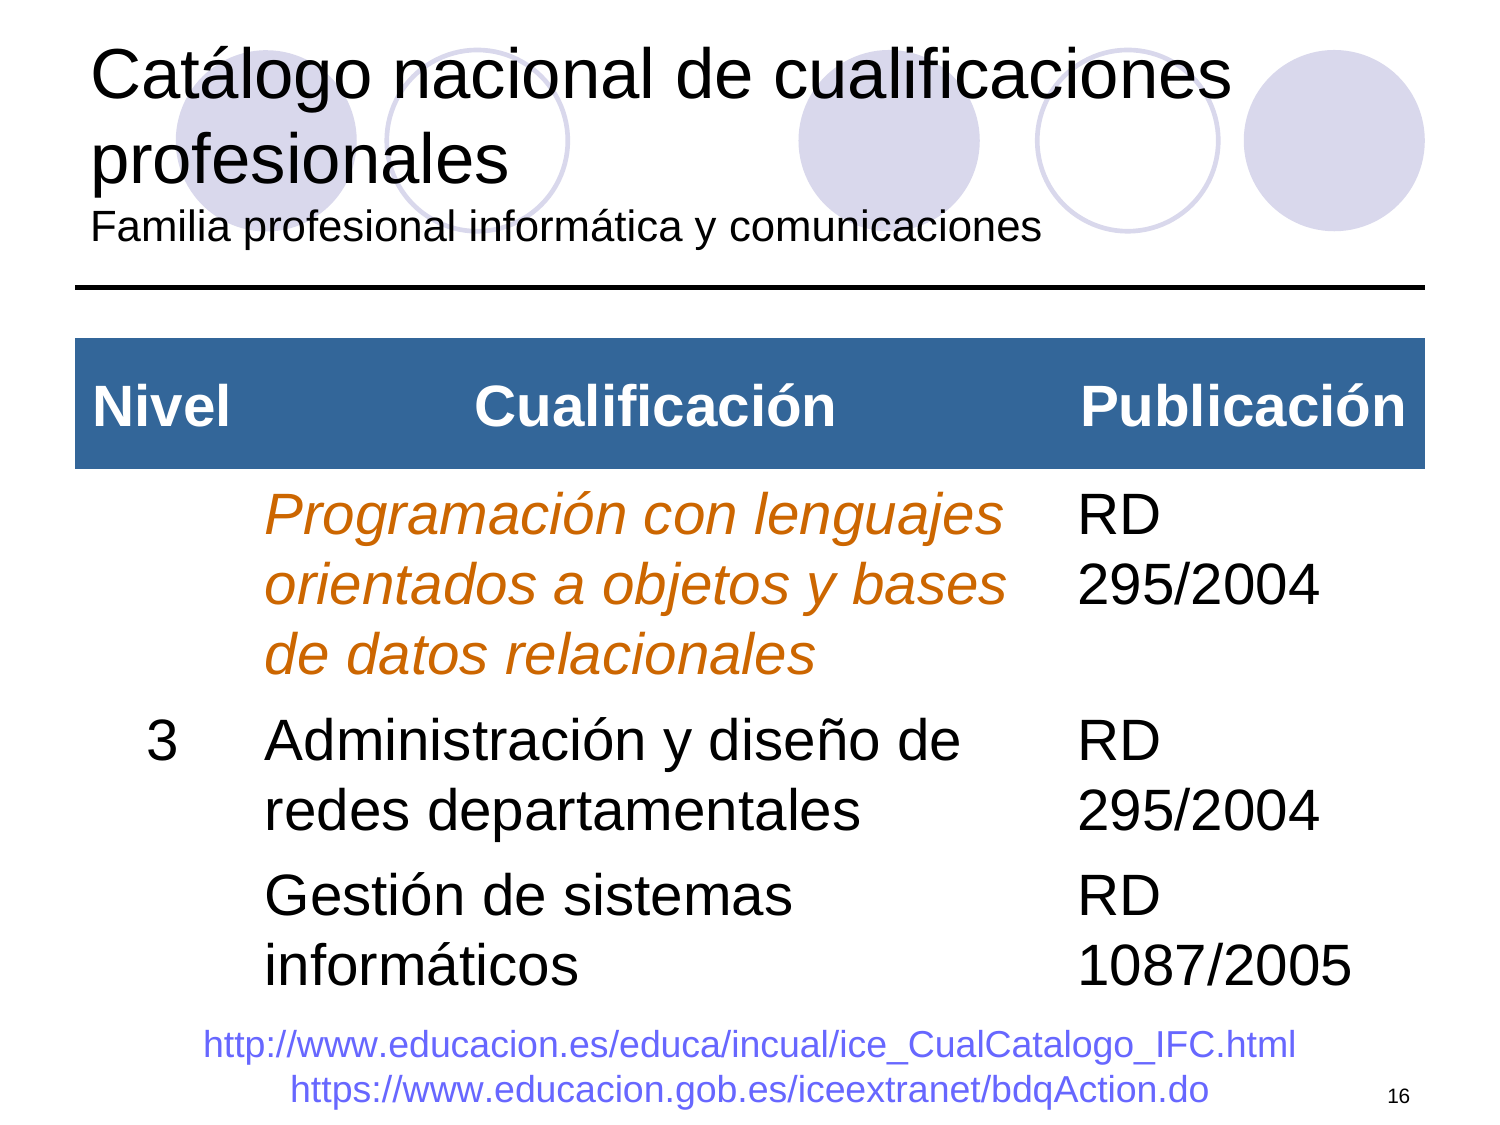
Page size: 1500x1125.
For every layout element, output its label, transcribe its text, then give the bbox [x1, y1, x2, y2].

table_cell Gestión de sistemas informáticos [250, 850, 1063, 1005]
table_cell Administración y diseño de redes departamentales [250, 694, 1063, 850]
table_cell RD 1087/2005 [1063, 850, 1425, 1005]
title Catálogo nacional de cualificaciones profesionales Familia profesional informática y comunicaciones [75, 20, 1426, 258]
table_header Cualificación [250, 338, 1063, 469]
table_cell Programación con lenguajes orientados a objetos y bases de datos relacionales [250, 469, 1063, 694]
table_header Publicación [1063, 338, 1425, 469]
table_header Nivel [75, 338, 250, 469]
text_box http://www.educacion.es/educa/incual/ice_CualCatalogo_IFC.html https://www.educacion.gob.es/iceextranet/bdqAction.do [0, 1012, 1500, 1125]
table_cell 3 [75, 469, 250, 1005]
table_cell RD 295/2004 [1063, 469, 1425, 694]
table_cell RD 295/2004 [1063, 694, 1425, 850]
